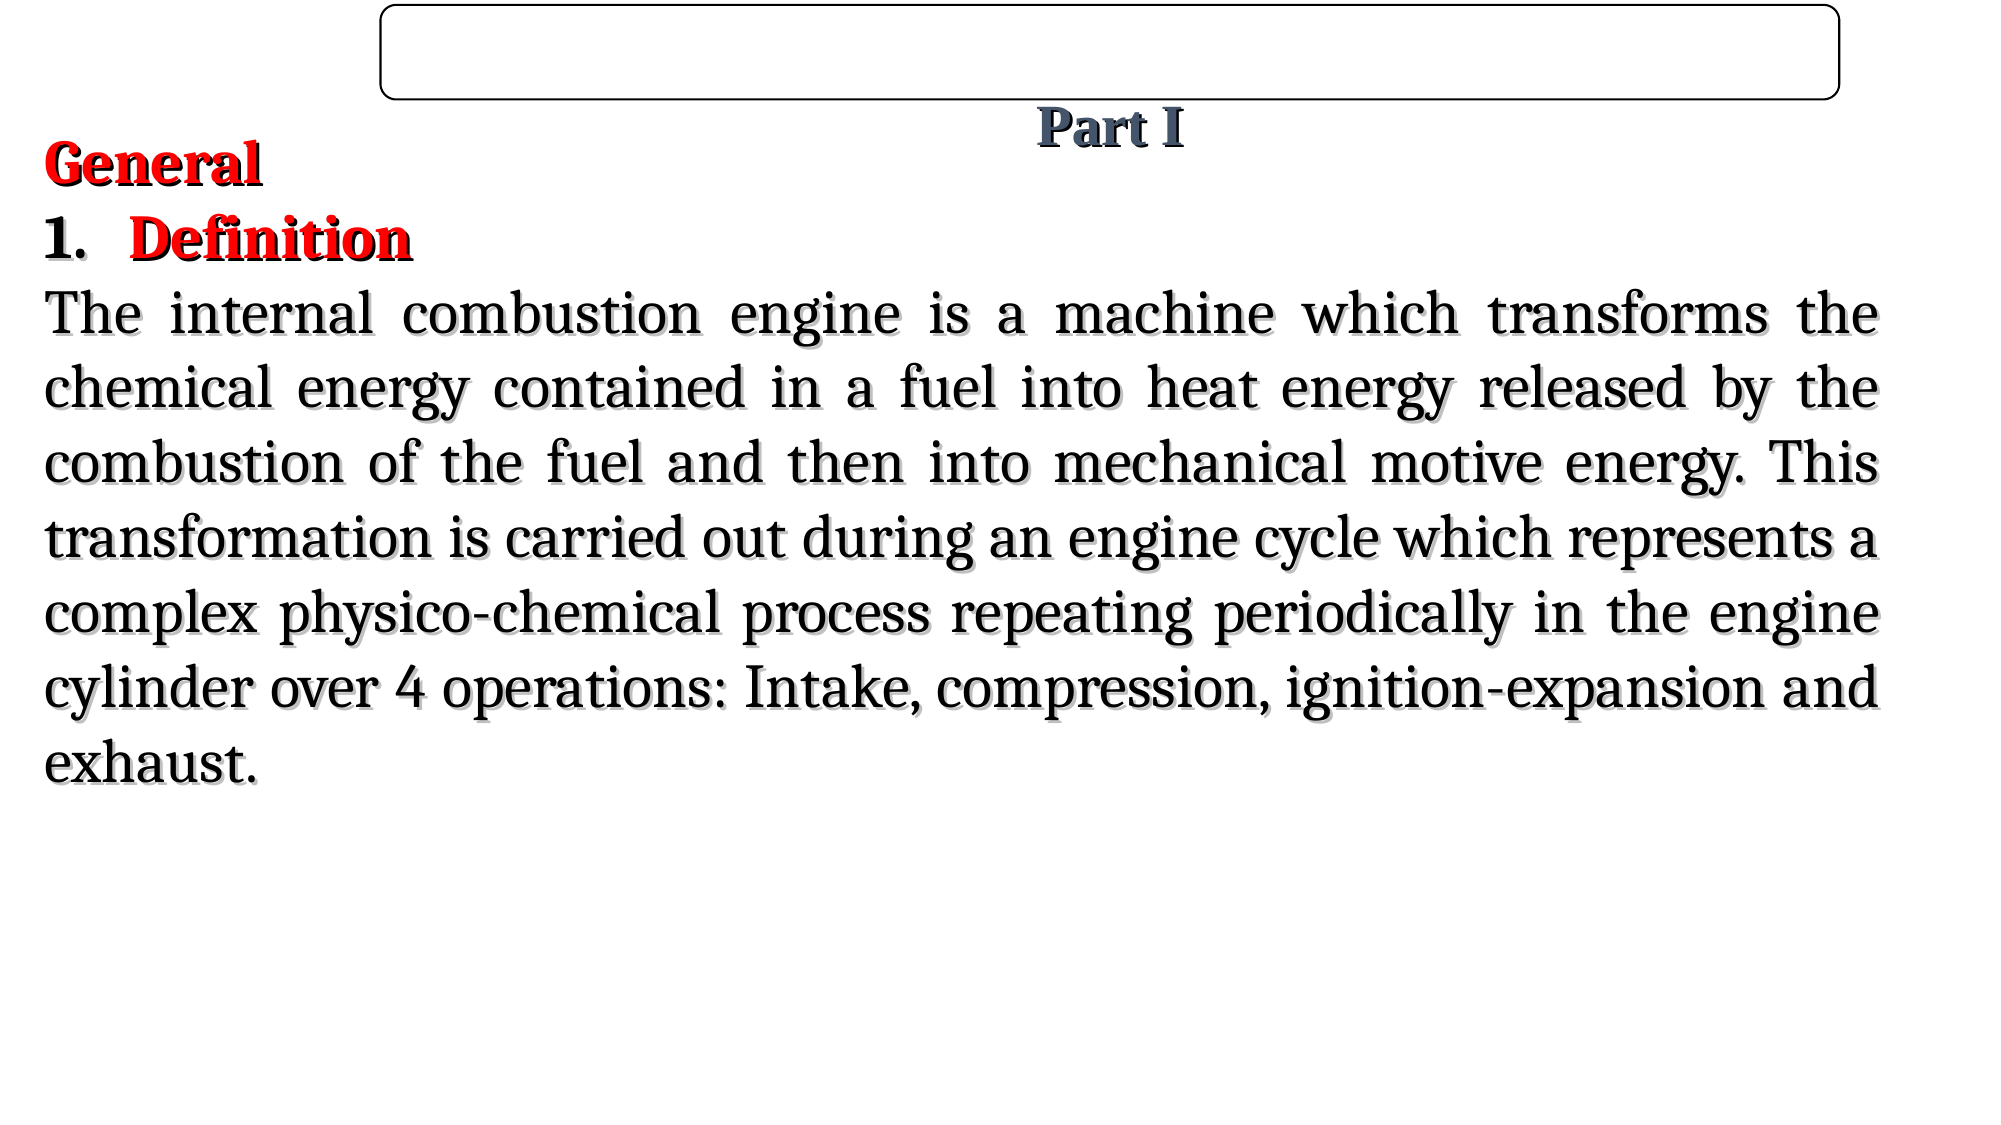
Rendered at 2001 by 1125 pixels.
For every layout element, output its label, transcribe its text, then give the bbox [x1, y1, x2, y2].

text_box General Definition The internal combustion engine is a machine which transforms the chemical energy contained in a fuel into heat energy released by the combustion of the fuel and then into mechanical motive energy. This transformation is carried out during an engine cycle which represents a complex physico-chemical process repeating periodically in the engine cylinder over 4 operations: Intake, compression, ignition-expansion and exhaust. [29, 113, 1983, 810]
text_box Part I [380, 4, 1840, 100]
